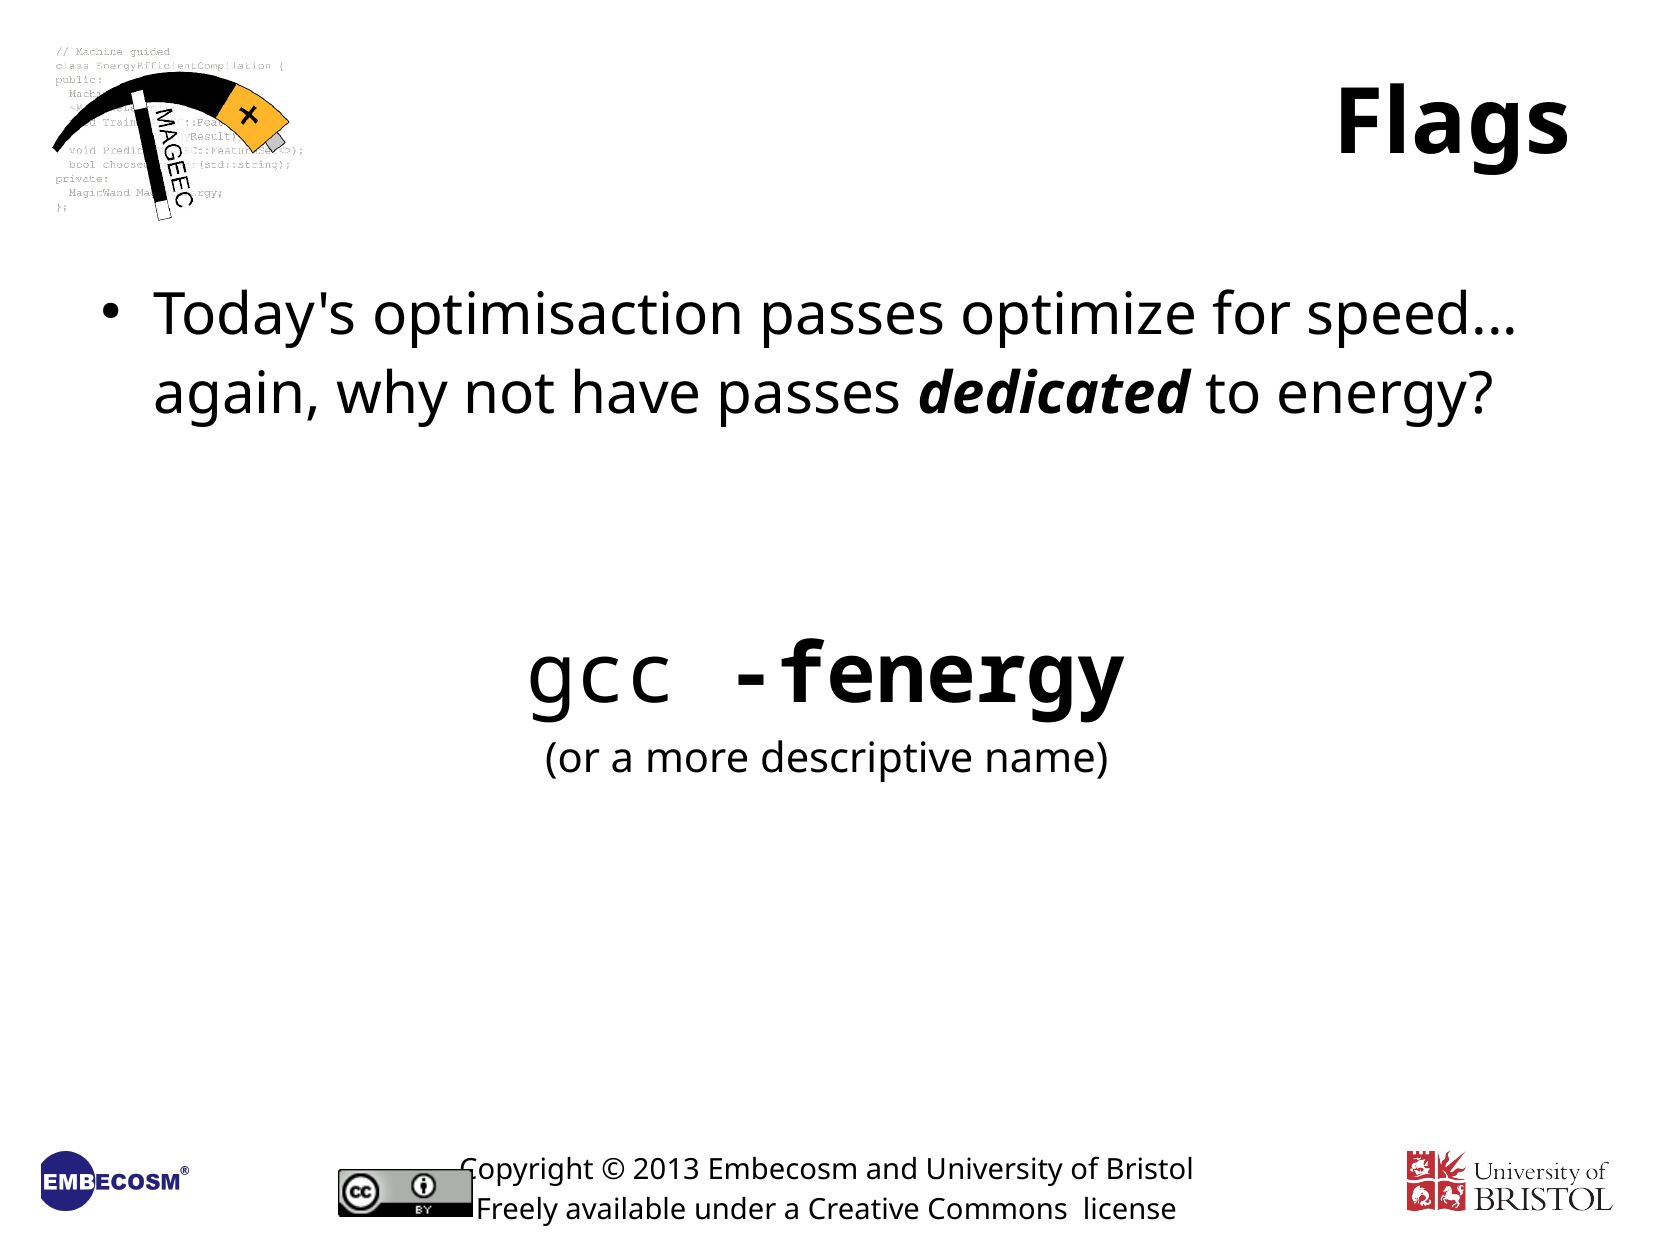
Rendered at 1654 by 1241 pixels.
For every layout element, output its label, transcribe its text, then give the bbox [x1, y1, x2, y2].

list Today's optimisaction passes optimize for speed... again, why not have passes dedicated to energy? gcc -fenergy (or a more descriptive name) [82, 272, 1571, 1058]
picture [41, 1151, 189, 1211]
picture [52, 47, 302, 225]
picture [1407, 1151, 1613, 1211]
picture [338, 1169, 473, 1217]
title Flags [326, 32, 1571, 205]
